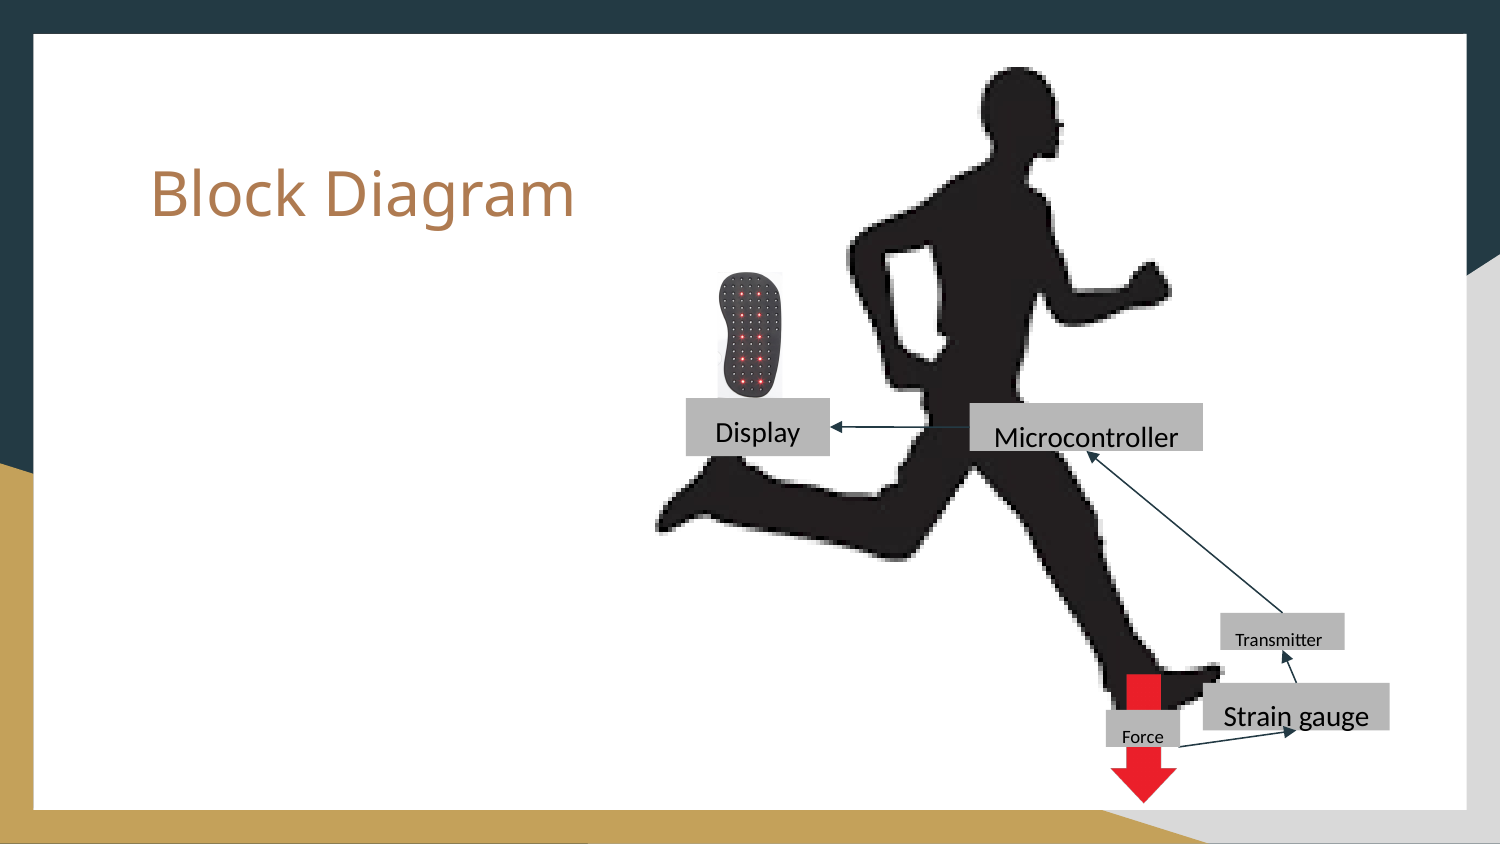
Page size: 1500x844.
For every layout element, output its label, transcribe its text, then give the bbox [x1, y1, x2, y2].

text_box Display [685, 398, 830, 457]
text_box Force [1105, 709, 1181, 747]
text_box Microcontroller [969, 403, 1203, 451]
text_box Strain gauge [1202, 682, 1390, 731]
text_box Transmitter [1220, 612, 1345, 650]
title Block Diagram [134, 138, 609, 296]
picture [641, 67, 1253, 816]
